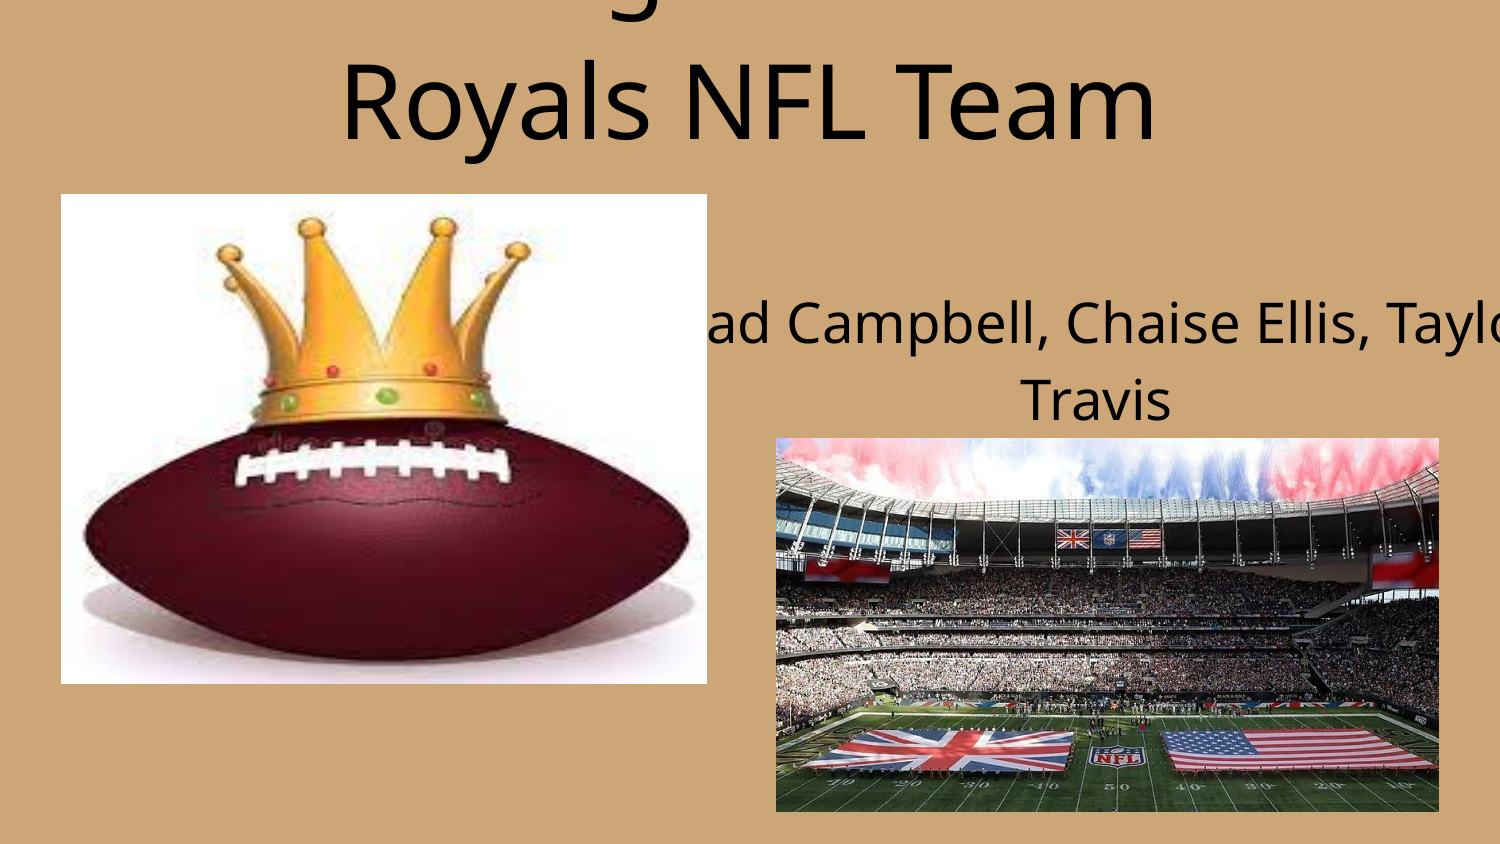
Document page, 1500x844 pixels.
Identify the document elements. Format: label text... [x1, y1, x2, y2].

subtitle Brad Campbell, Chaise Ellis, Taylor Travis [707, 268, 1500, 473]
title Marketing Plan: London Royals NFL Team [5, 0, 1495, 186]
picture [61, 194, 707, 685]
picture [776, 438, 1439, 812]
